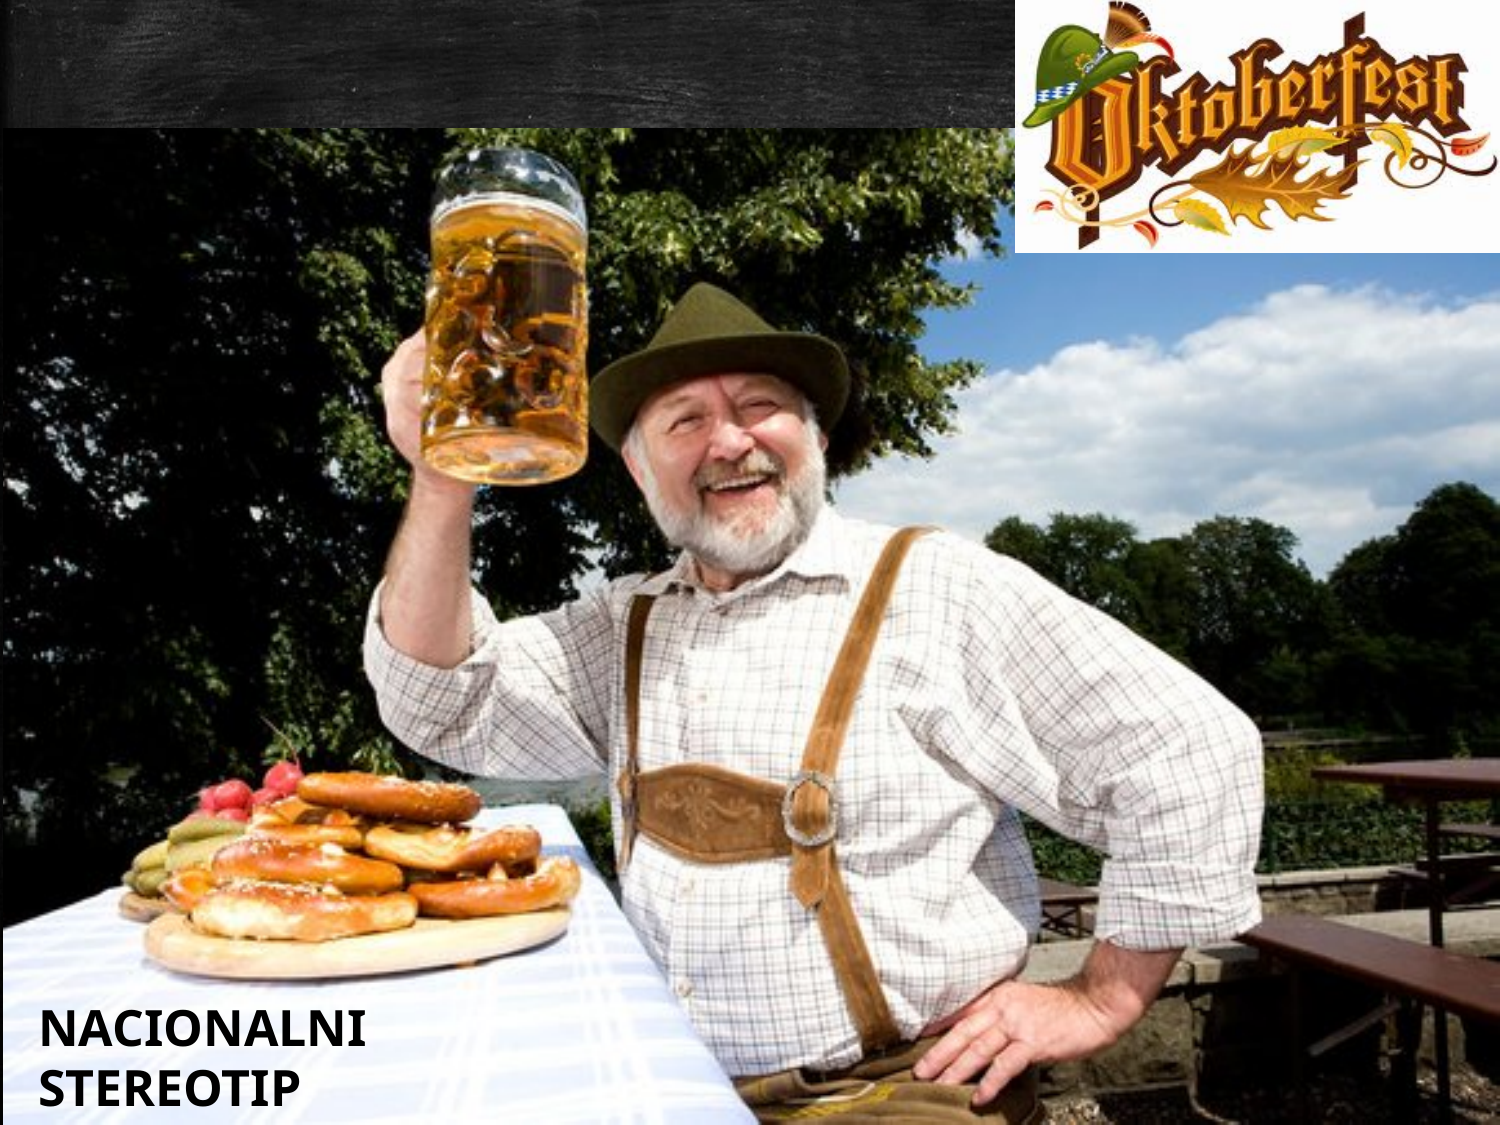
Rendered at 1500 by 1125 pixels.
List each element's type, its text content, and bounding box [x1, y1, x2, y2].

text_box NACIONALNI STEREOTIP [23, 988, 387, 1124]
picture [0, 0, 1500, 1125]
